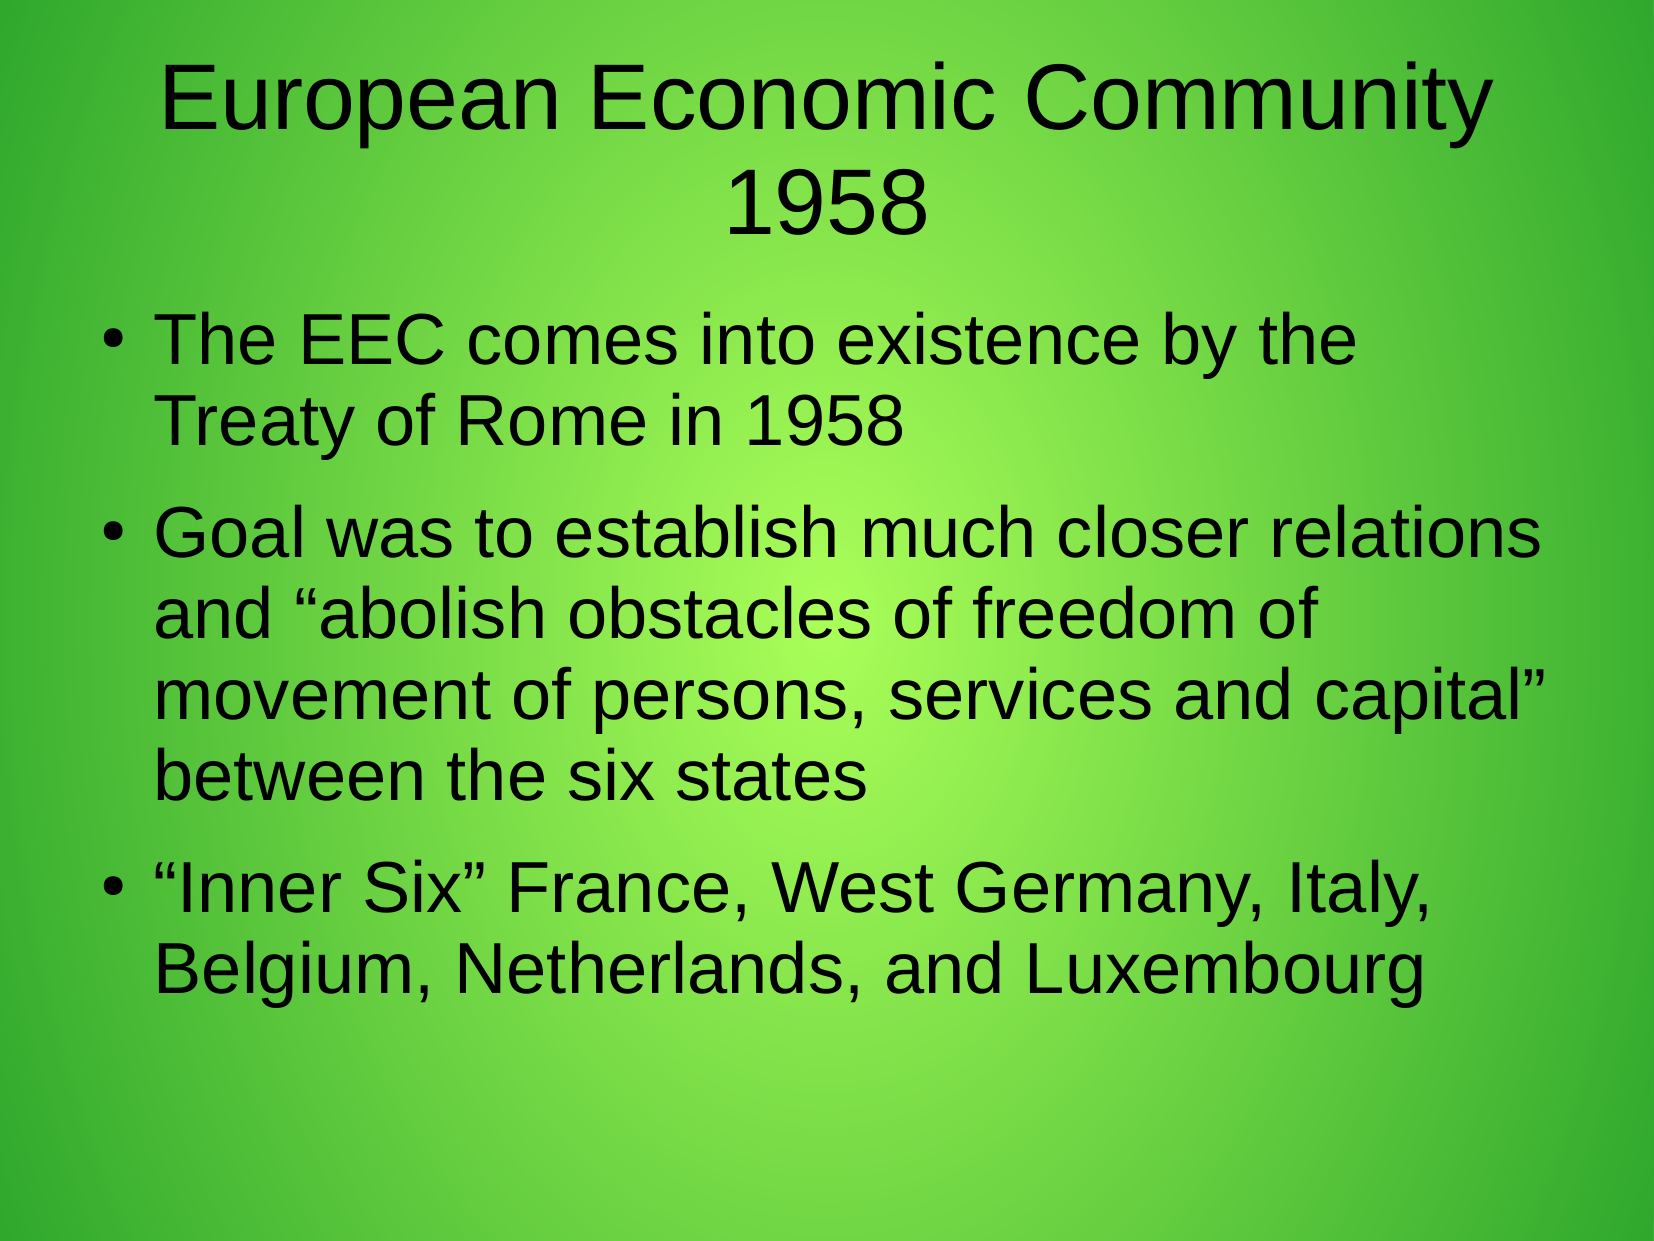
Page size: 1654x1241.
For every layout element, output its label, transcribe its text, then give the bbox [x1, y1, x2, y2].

title European Economic Community 1958 [82, 45, 1571, 255]
list The EEC comes into existence by the Treaty of Rome in 1958 Goal was to establish much closer relations and “abolish obstacles of freedom of movement of persons, services and capital” between the six states “Inner Six” France, West Germany, Italy, Belgium, Netherlands, and Luxembourg [82, 299, 1571, 1019]
